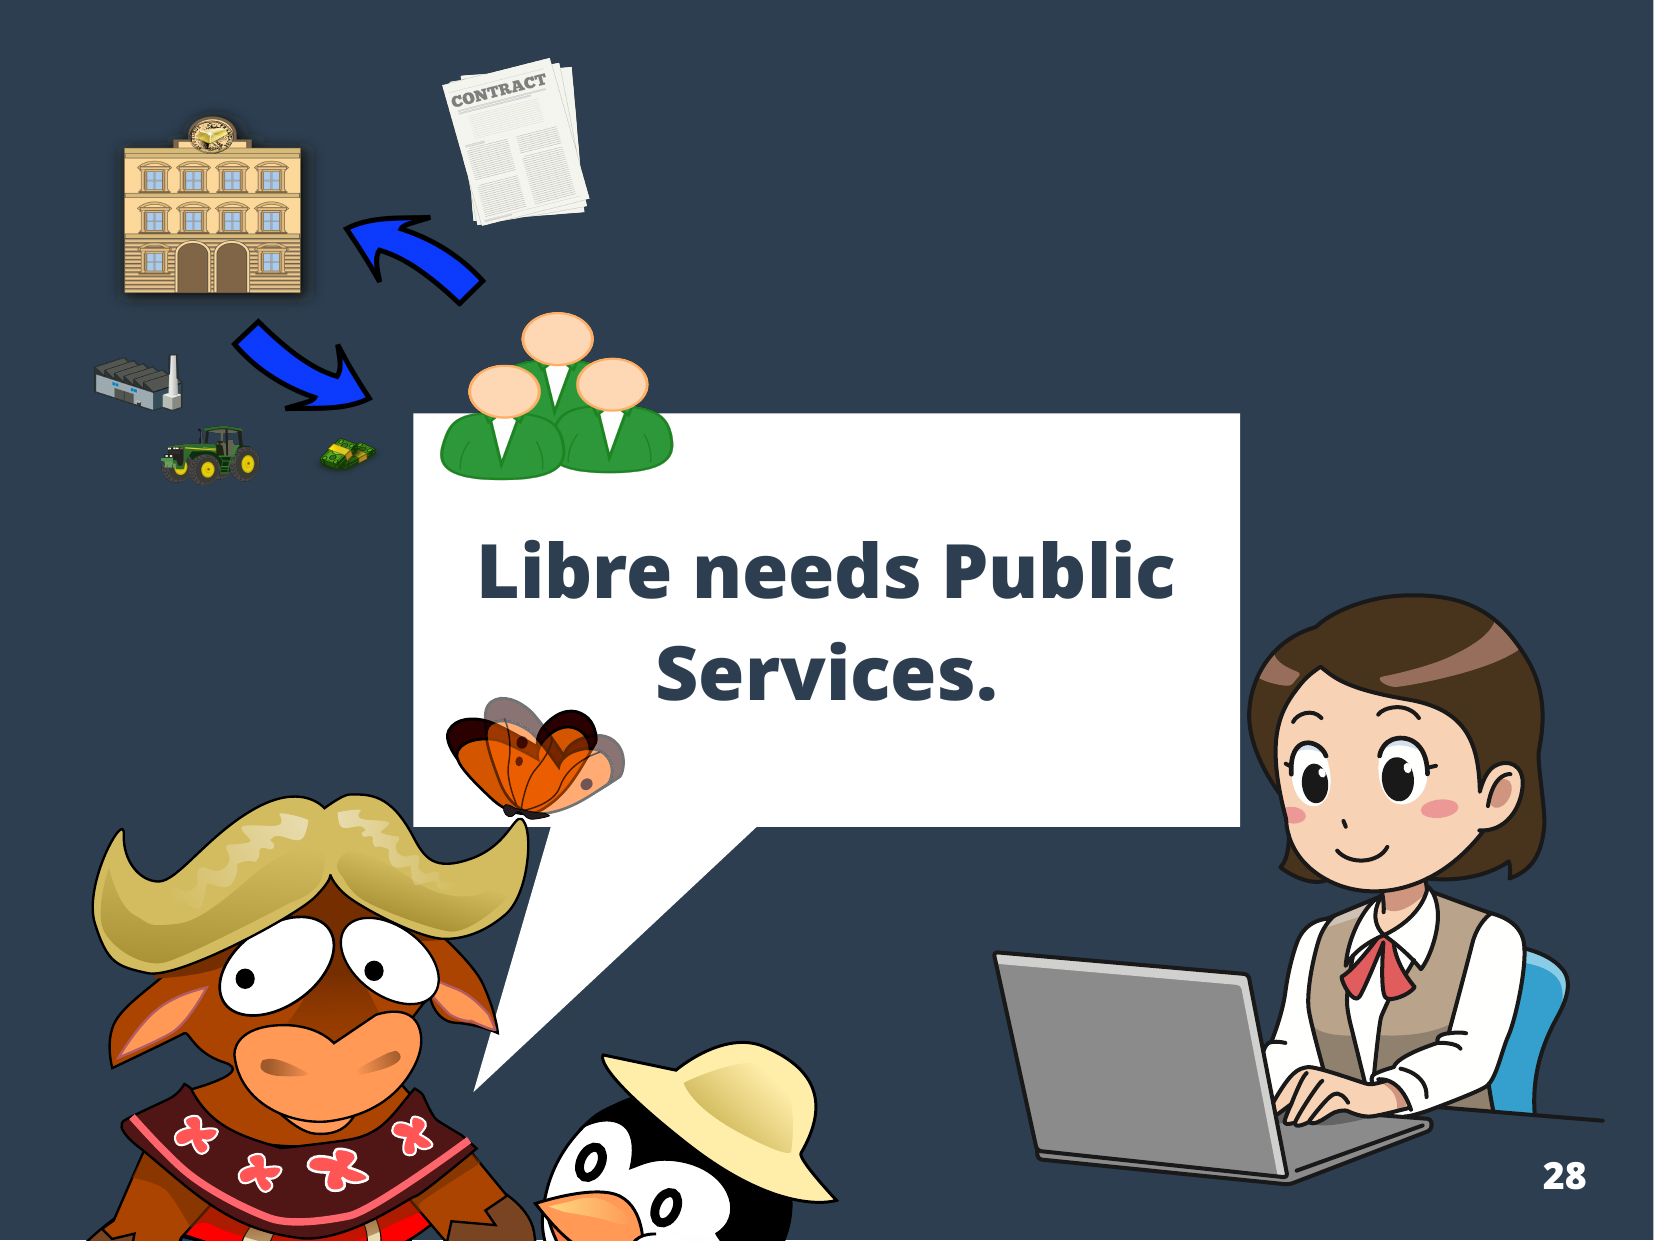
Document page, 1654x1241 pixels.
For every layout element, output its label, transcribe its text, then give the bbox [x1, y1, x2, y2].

title Libre needs Public Services. [442, 442, 1211, 798]
picture [35, 696, 873, 1241]
picture [992, 590, 1608, 1187]
picture [61, 35, 749, 485]
